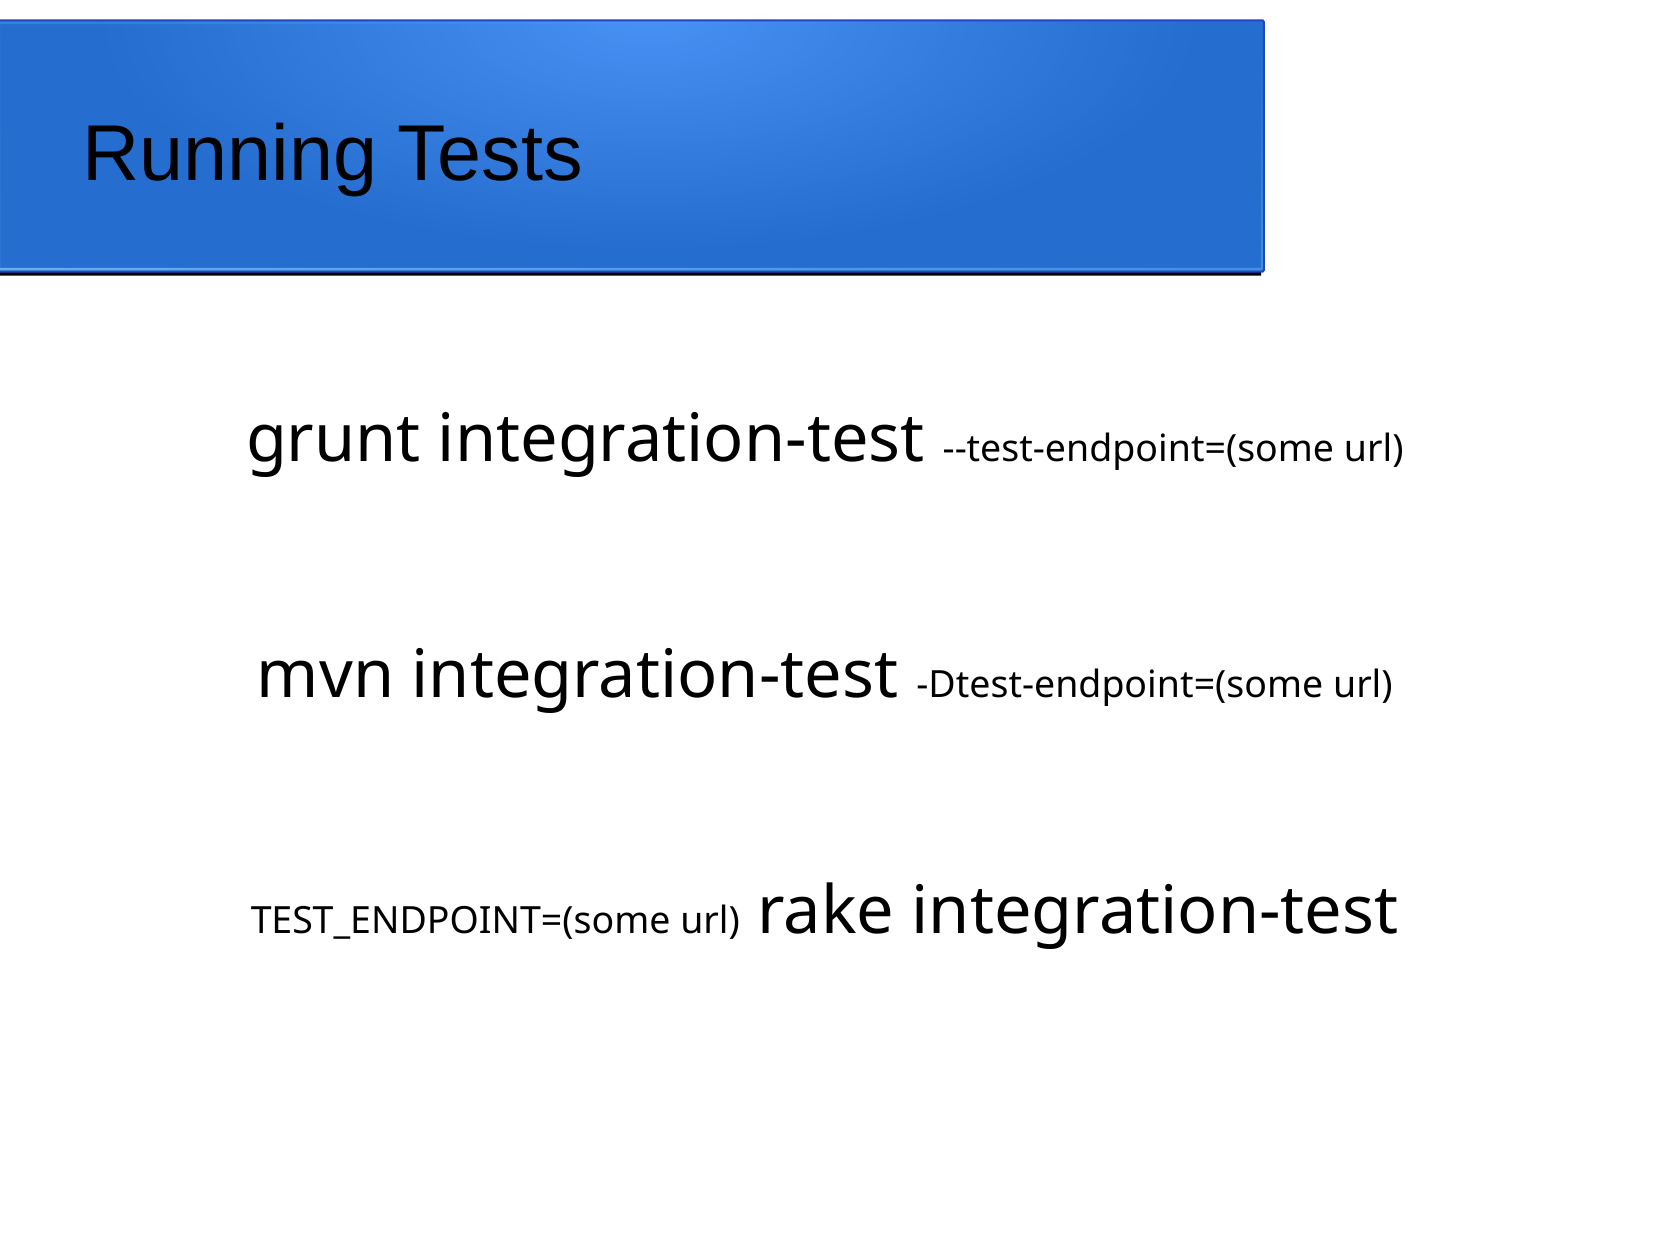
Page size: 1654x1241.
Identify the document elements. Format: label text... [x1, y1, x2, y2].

text_box TEST_ENDPOINT=(some url) rake integration-test [150, 775, 1501, 1041]
subtitle mvn integration-test -Dtest-endpoint=(some url) [150, 568, 1501, 775]
text_box grunt integration-test --test-endpoint=(some url) [150, 302, 1501, 568]
title Running Tests [82, 49, 1571, 257]
